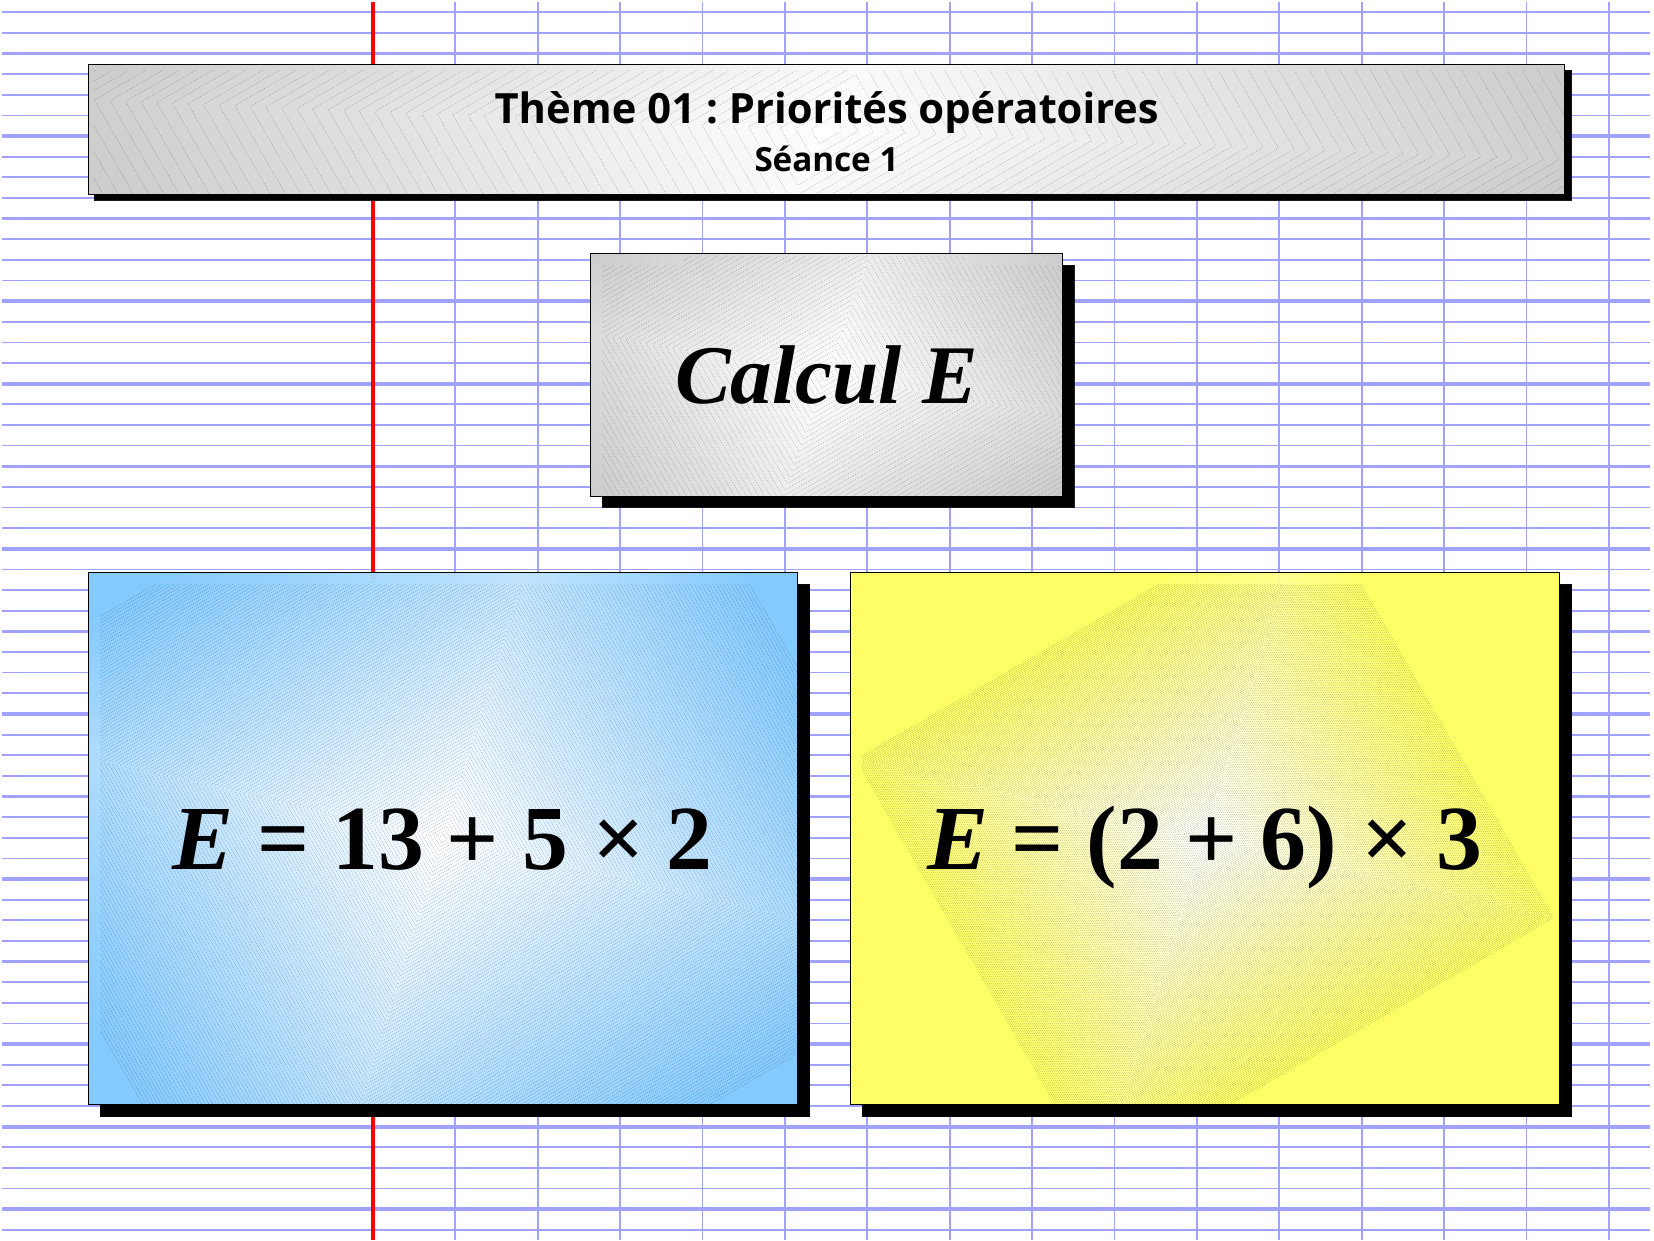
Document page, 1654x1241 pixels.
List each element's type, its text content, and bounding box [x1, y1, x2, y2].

text_box Thème 01 : Priorités opératoires Séance 1 [88, 64, 1565, 195]
text_box E = (2 + 6) × 3 [850, 572, 1560, 1105]
text_box Calcul E [590, 253, 1063, 497]
text_box E = 13 + 5 × 2 [88, 572, 798, 1105]
picture [0, 0, 1654, 1241]
